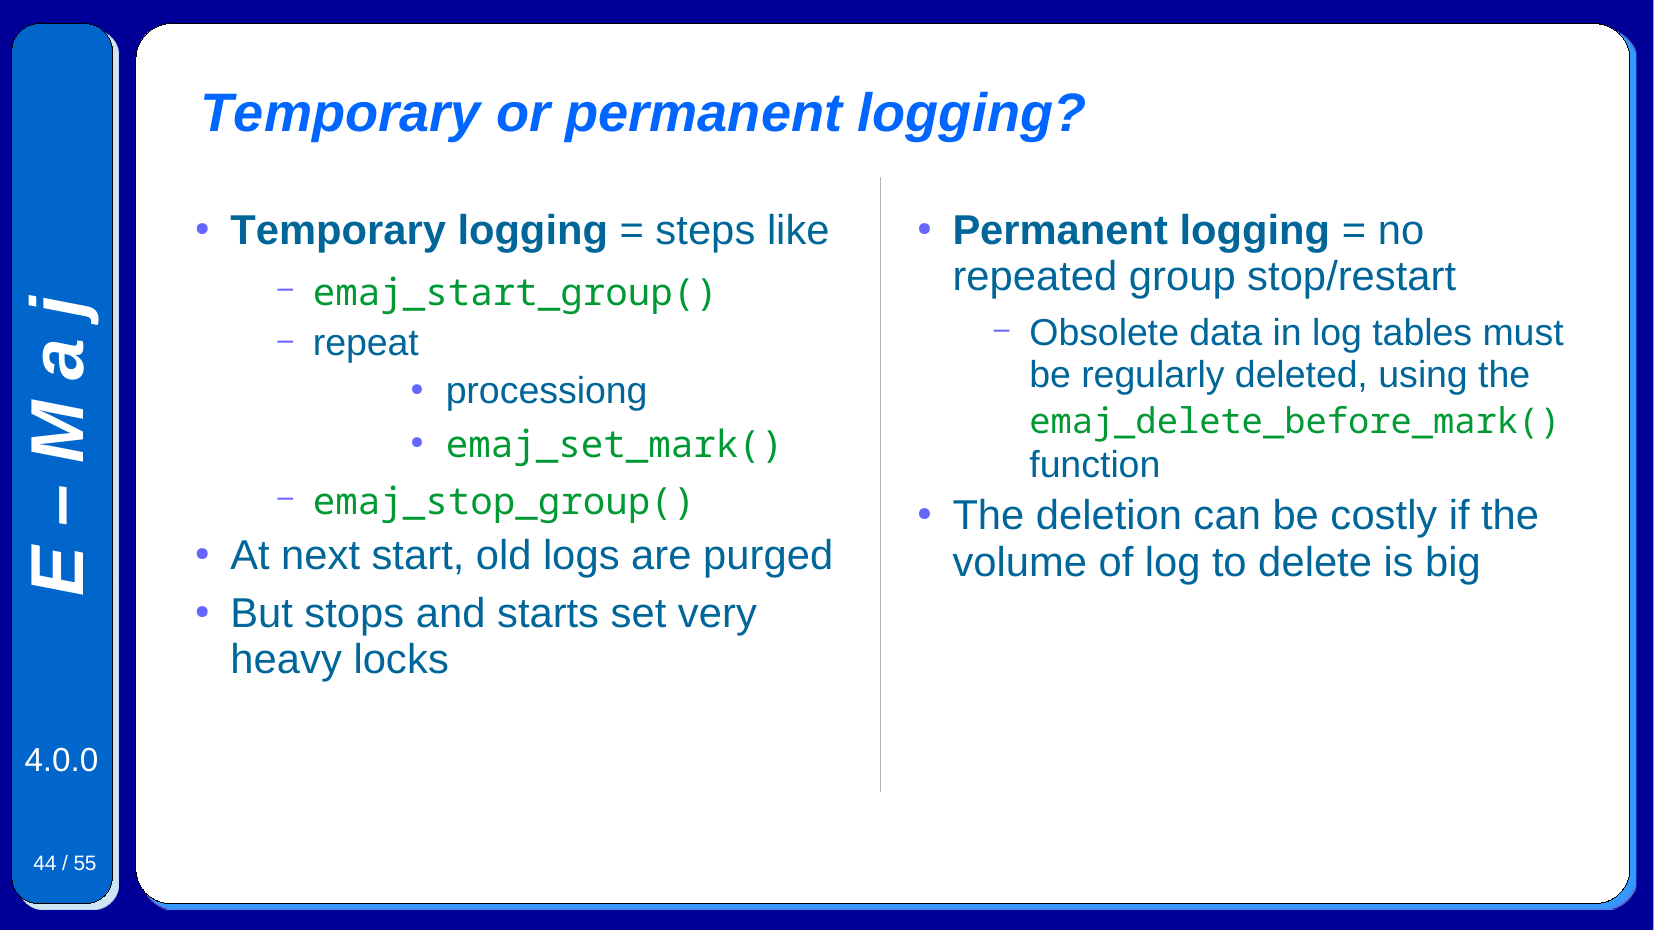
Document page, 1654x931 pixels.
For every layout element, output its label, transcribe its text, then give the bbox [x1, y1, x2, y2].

title Temporary or permanent logging? [200, 34, 1575, 191]
list Temporary logging = steps like emaj_start_group() repeat processiong emaj_set_mark() emaj_stop_group() At next start, old logs are purged But stops and starts set very heavy locks [177, 206, 865, 827]
list Permanent logging = no repeated group stop/restart Obsolete data in log tables must be regularly deleted, using the emaj_delete_before_mark() function The deletion can be costly if the volume of log to delete is big [899, 206, 1588, 827]
